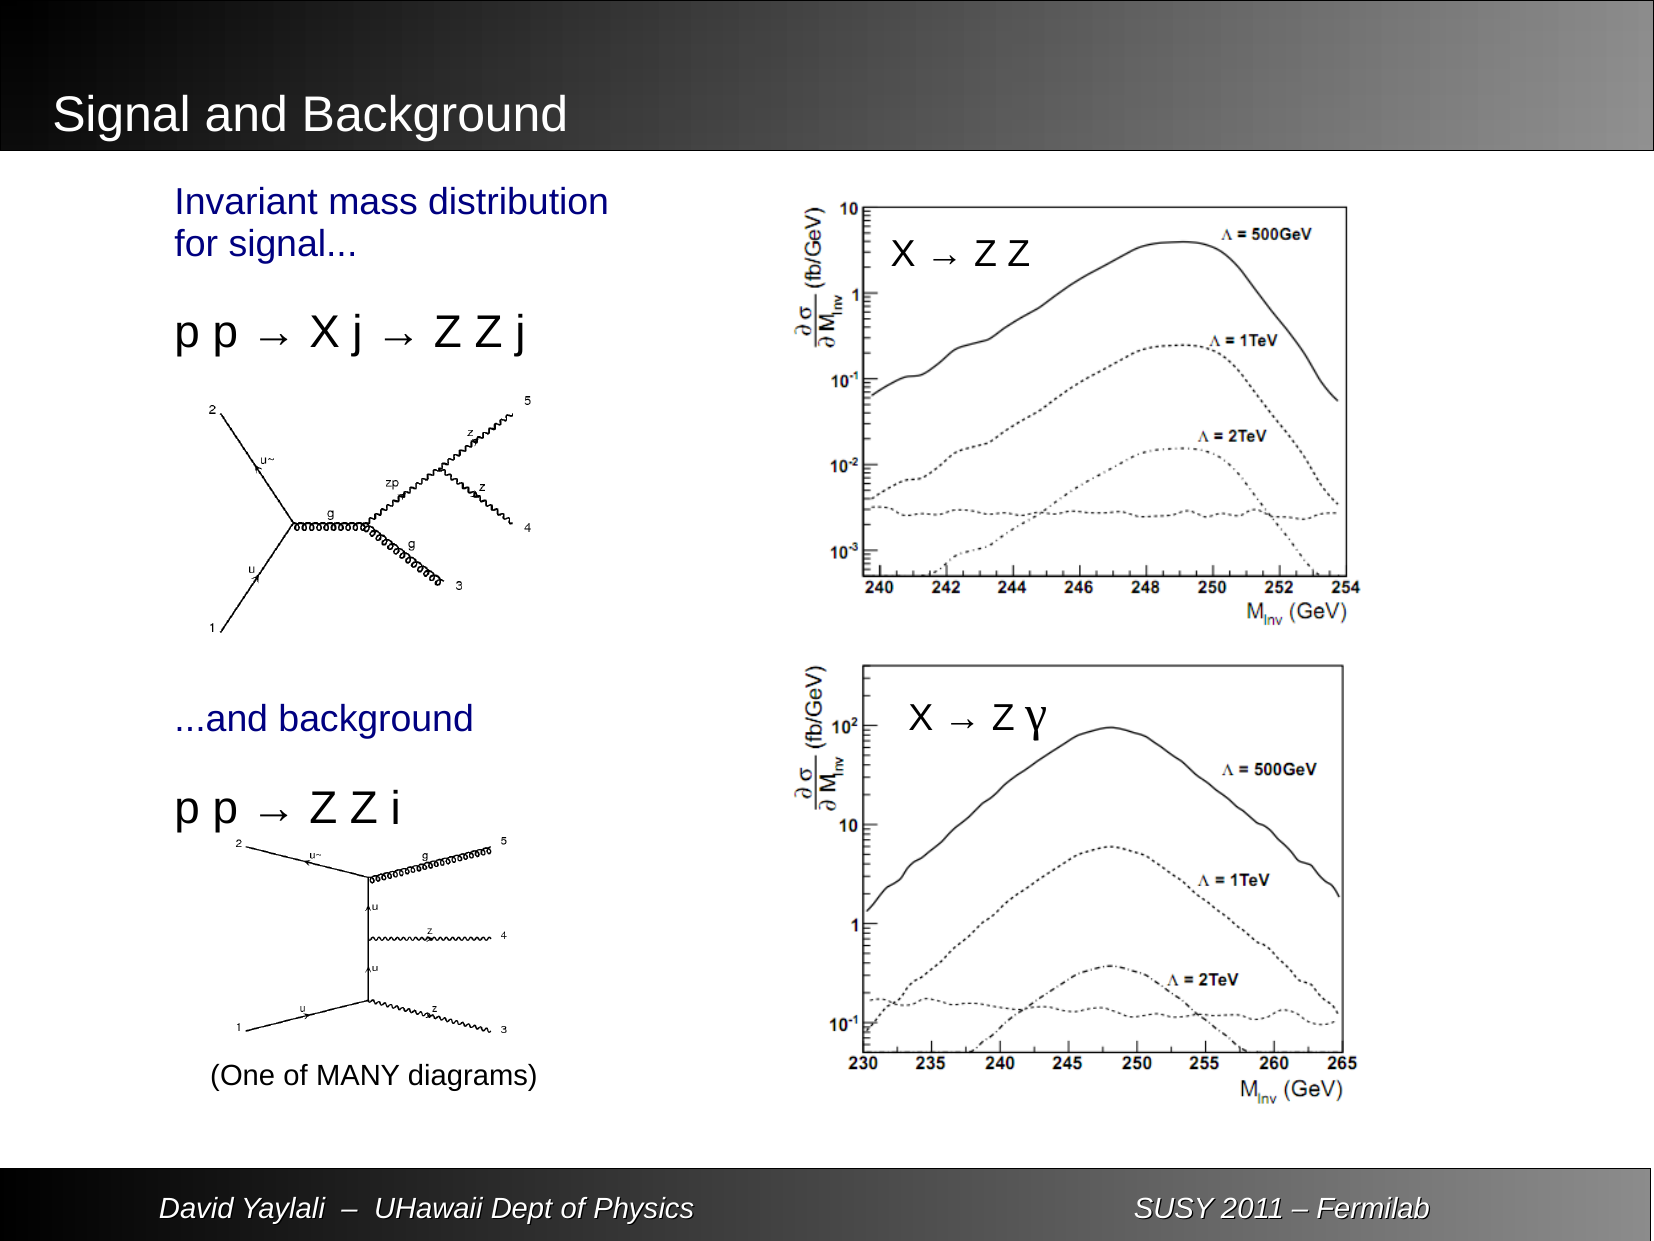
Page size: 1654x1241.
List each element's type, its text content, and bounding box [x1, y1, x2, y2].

picture [228, 824, 525, 1050]
text_box Signal and Background [37, 78, 638, 150]
picture [187, 374, 563, 650]
text_box X → Z Z [875, 225, 1176, 282]
text_box X → Z γ [893, 678, 1194, 751]
picture [769, 155, 1395, 1132]
text_box Invariant mass distribution for signal... p p → X j → Z Z j ...and background p p → Z Z j [156, 169, 645, 885]
text_box (One of MANY diagrams) [193, 1050, 555, 1101]
